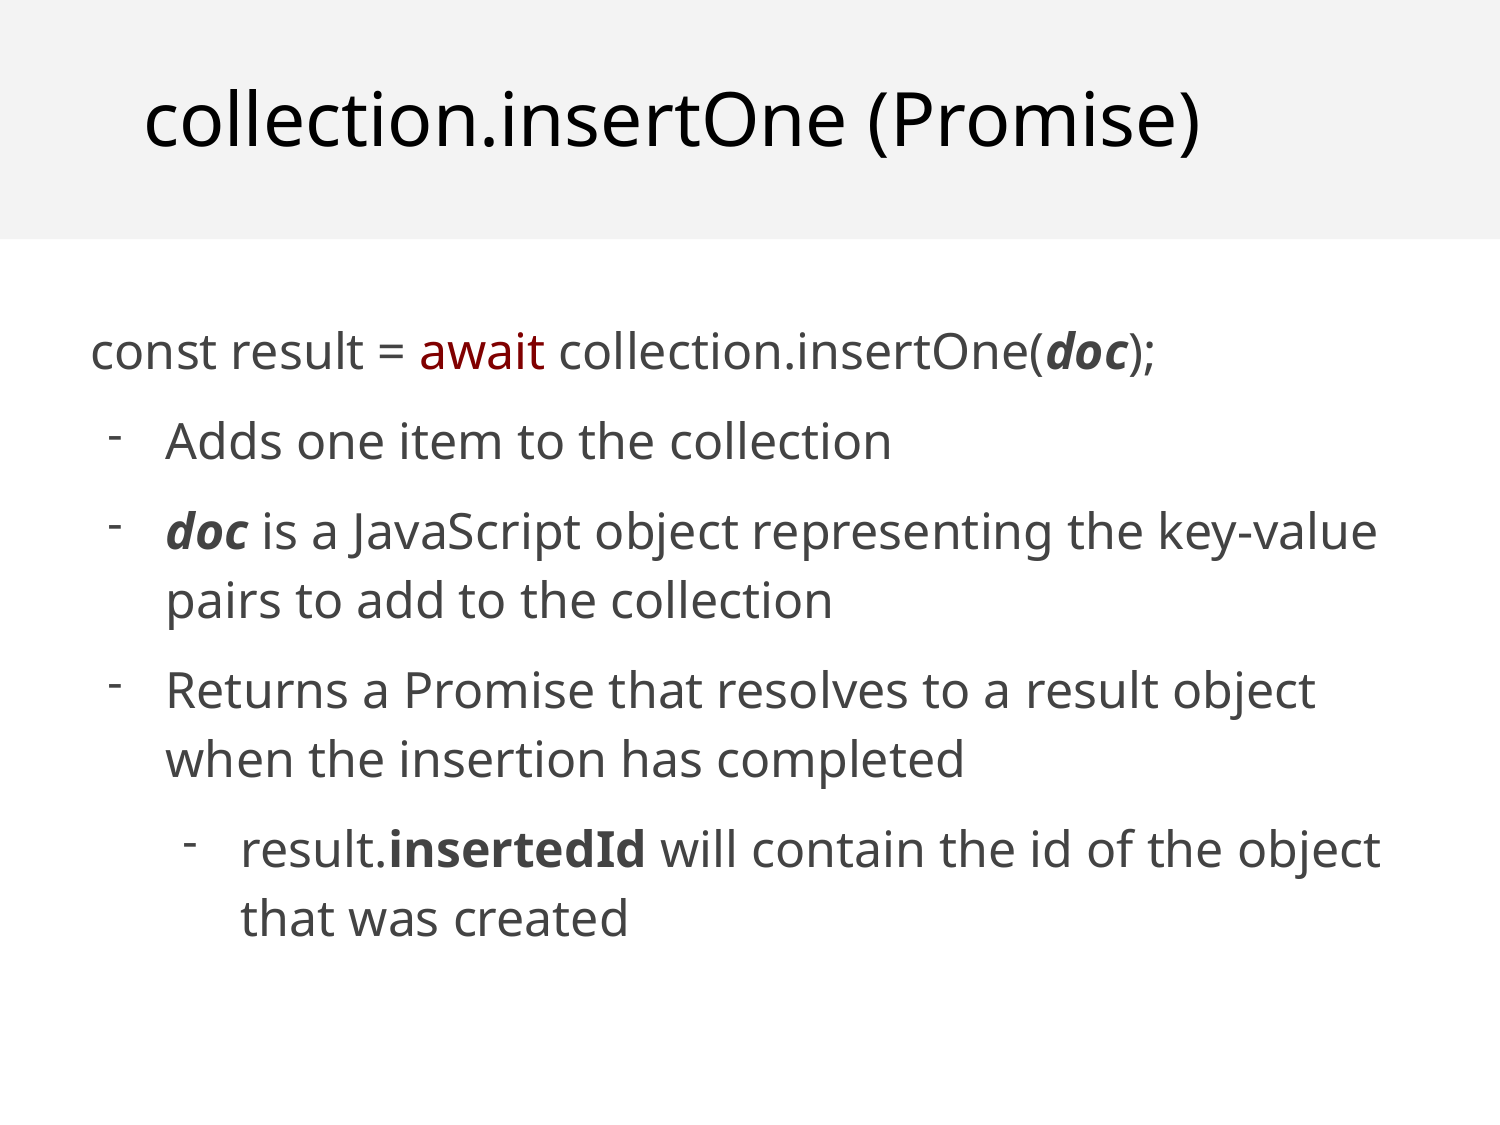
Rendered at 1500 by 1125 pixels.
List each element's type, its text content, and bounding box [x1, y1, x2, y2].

list const result = await collection.insertOne(doc); Adds one item to the collection doc is a JavaScript object representing the key-value pairs to add to the collection Returns a Promise that resolves to a result object when the insertion has completed result.insertedId will contain the id of the object that was created [75, 295, 1425, 885]
title collection.insertOne (Promise) [128, 56, 1372, 183]
